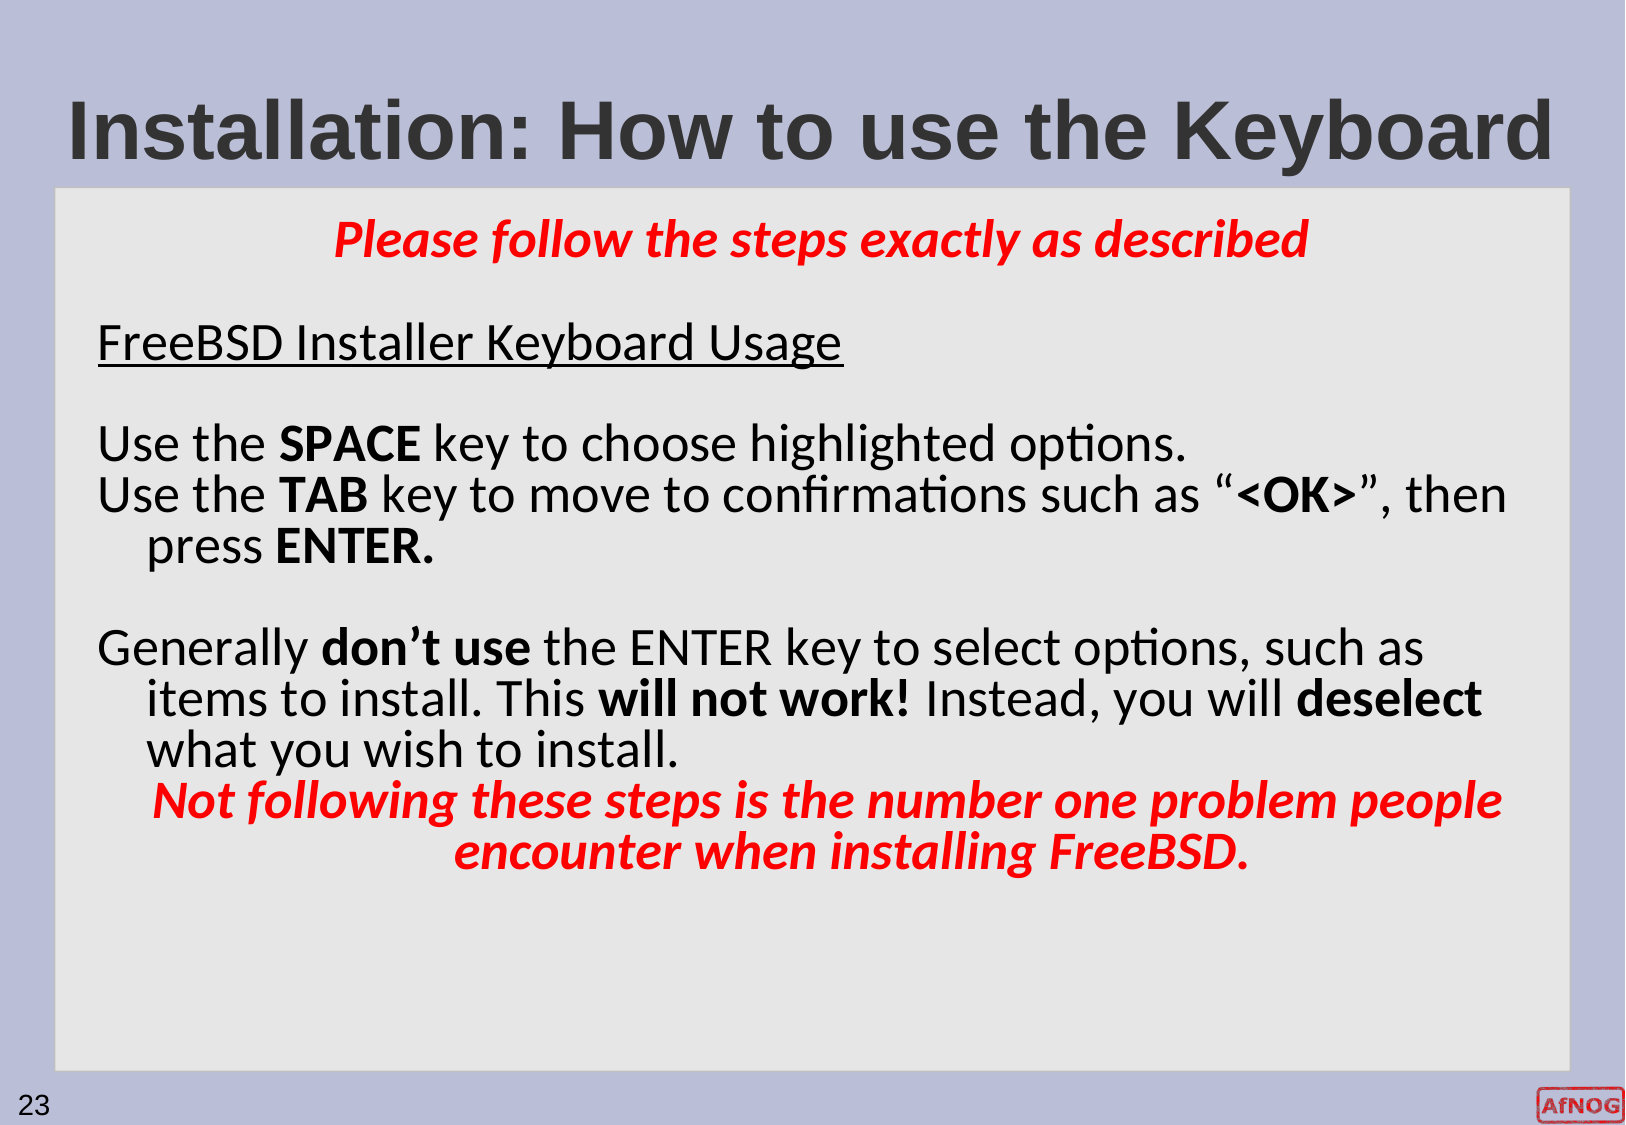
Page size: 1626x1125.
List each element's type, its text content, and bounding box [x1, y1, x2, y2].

picture [1535, 1085, 1626, 1125]
text_box Please follow the steps exactly as described FreeBSD Installer Keyboard Usage Use the SPACE key to choose highlighted options. Use the TAB key to move to confirmations such as “<OK>”, then press ENTER. Generally don’t use the ENTER key to select options, such as items to install. This will not work! Instead, you will deselect what you wish to install. Not following these steps is the number one problem people encounter when installing FreeBSD. [82, 214, 1560, 1051]
text_box Installation: How to use the Keyboard [54, 44, 1571, 215]
